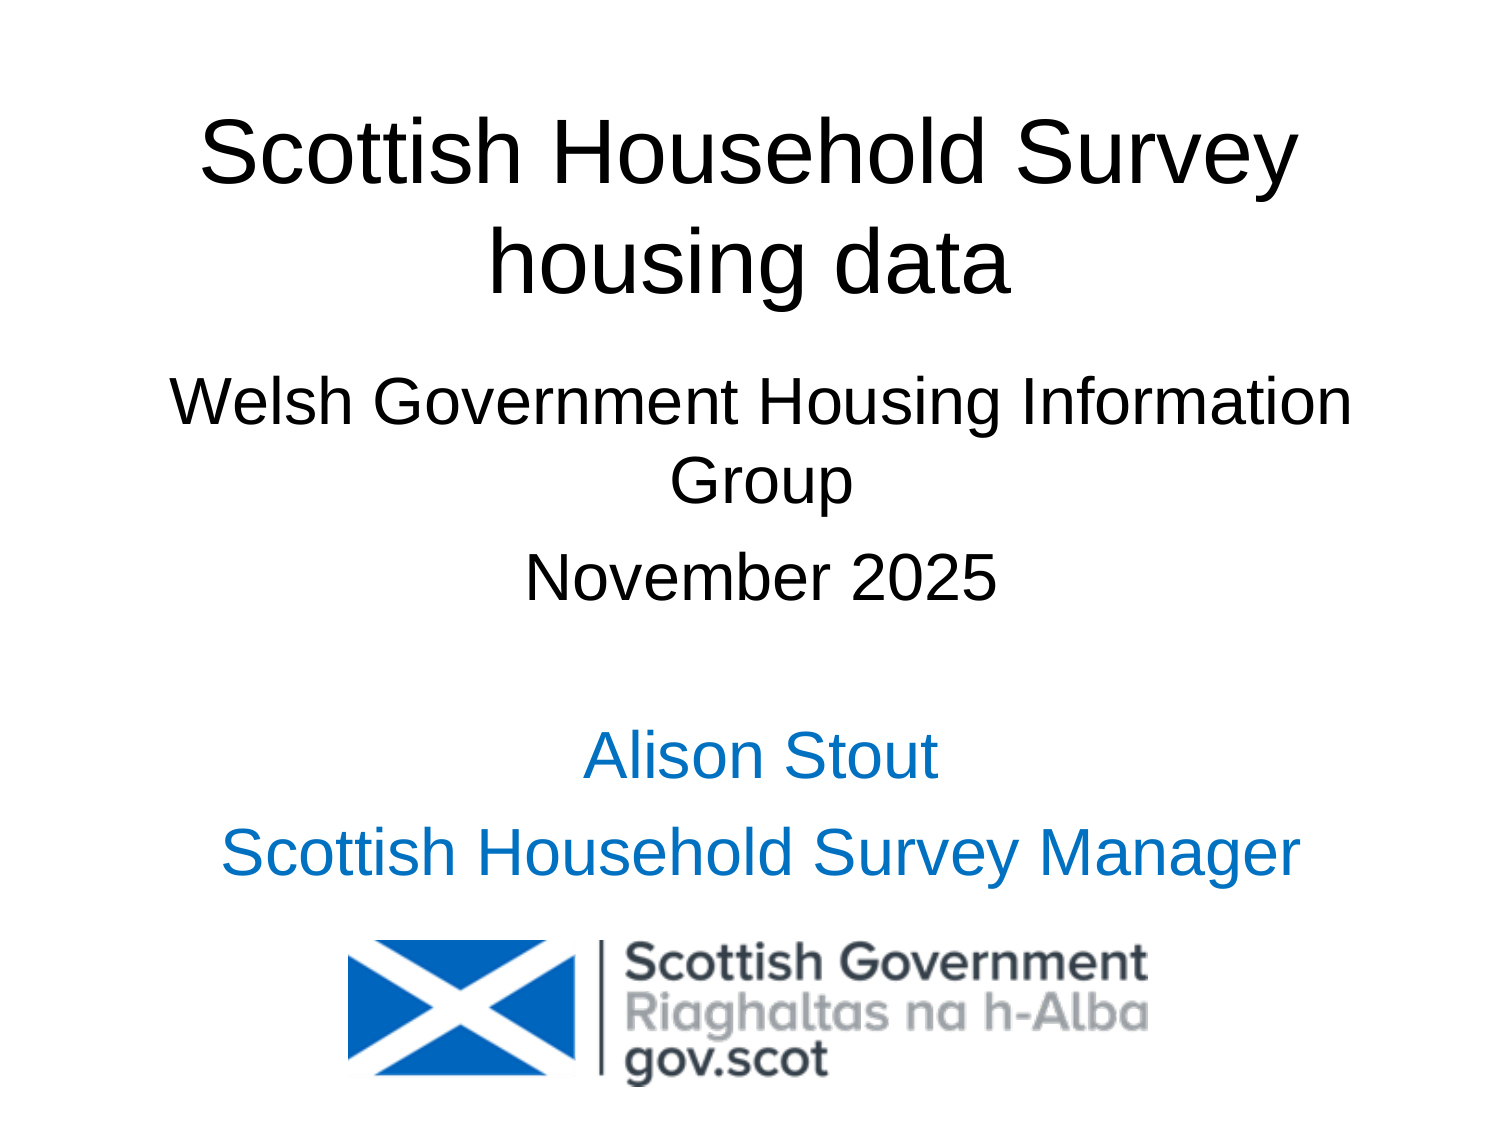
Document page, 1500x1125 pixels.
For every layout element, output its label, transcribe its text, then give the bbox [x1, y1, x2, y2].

text_box Alison Stout Scottish Household Survey Manager [123, 704, 1400, 909]
subtitle Welsh Government Housing Information Group November 2025 [53, 349, 1471, 563]
title Scottish Household Survey housing data [112, 42, 1388, 362]
